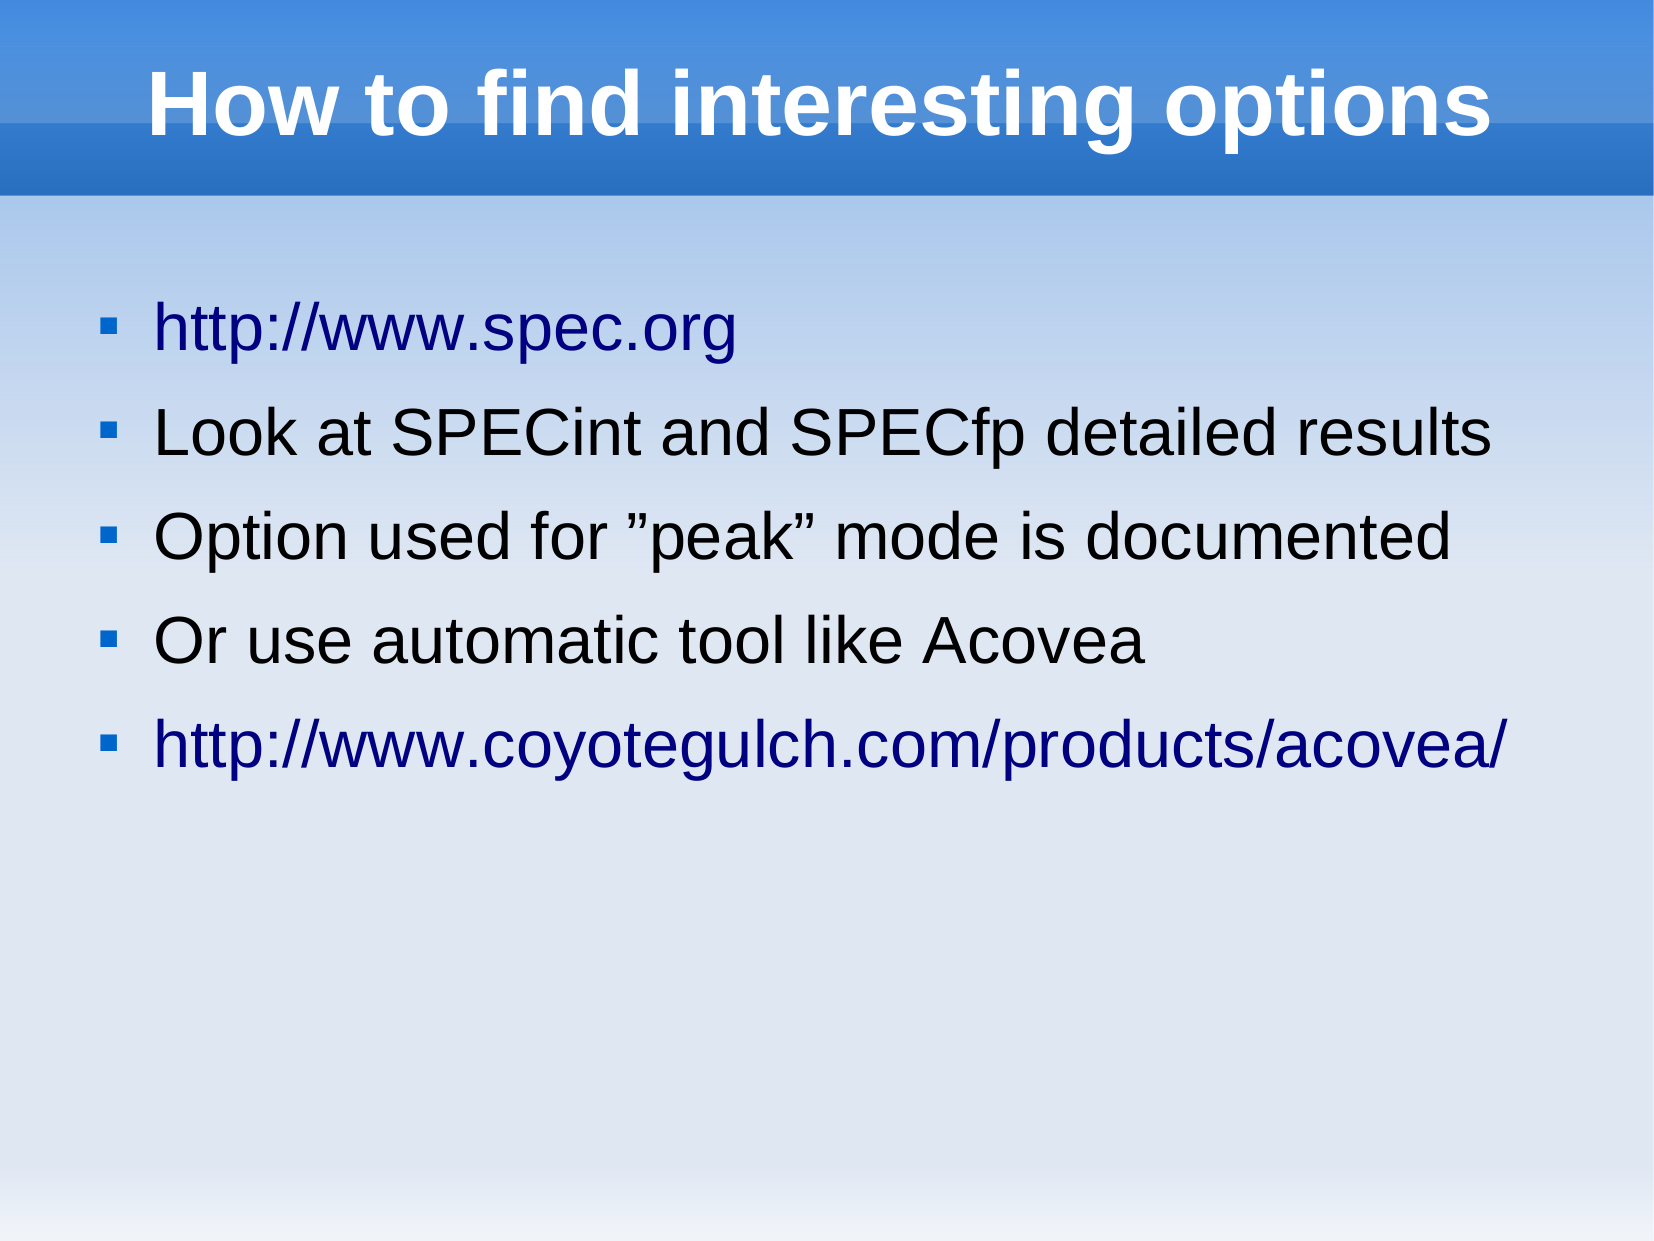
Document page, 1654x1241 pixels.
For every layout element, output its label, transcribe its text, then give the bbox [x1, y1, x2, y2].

list http://www.spec.org Look at SPECint and SPECfp detailed results Option used for ”peak” mode is documented Or use automatic tool like Acovea http://www.coyotegulch.com/products/acovea/ [82, 290, 1571, 1094]
title How to find interesting options [76, 7, 1565, 200]
picture [0, 0, 1654, 1241]
